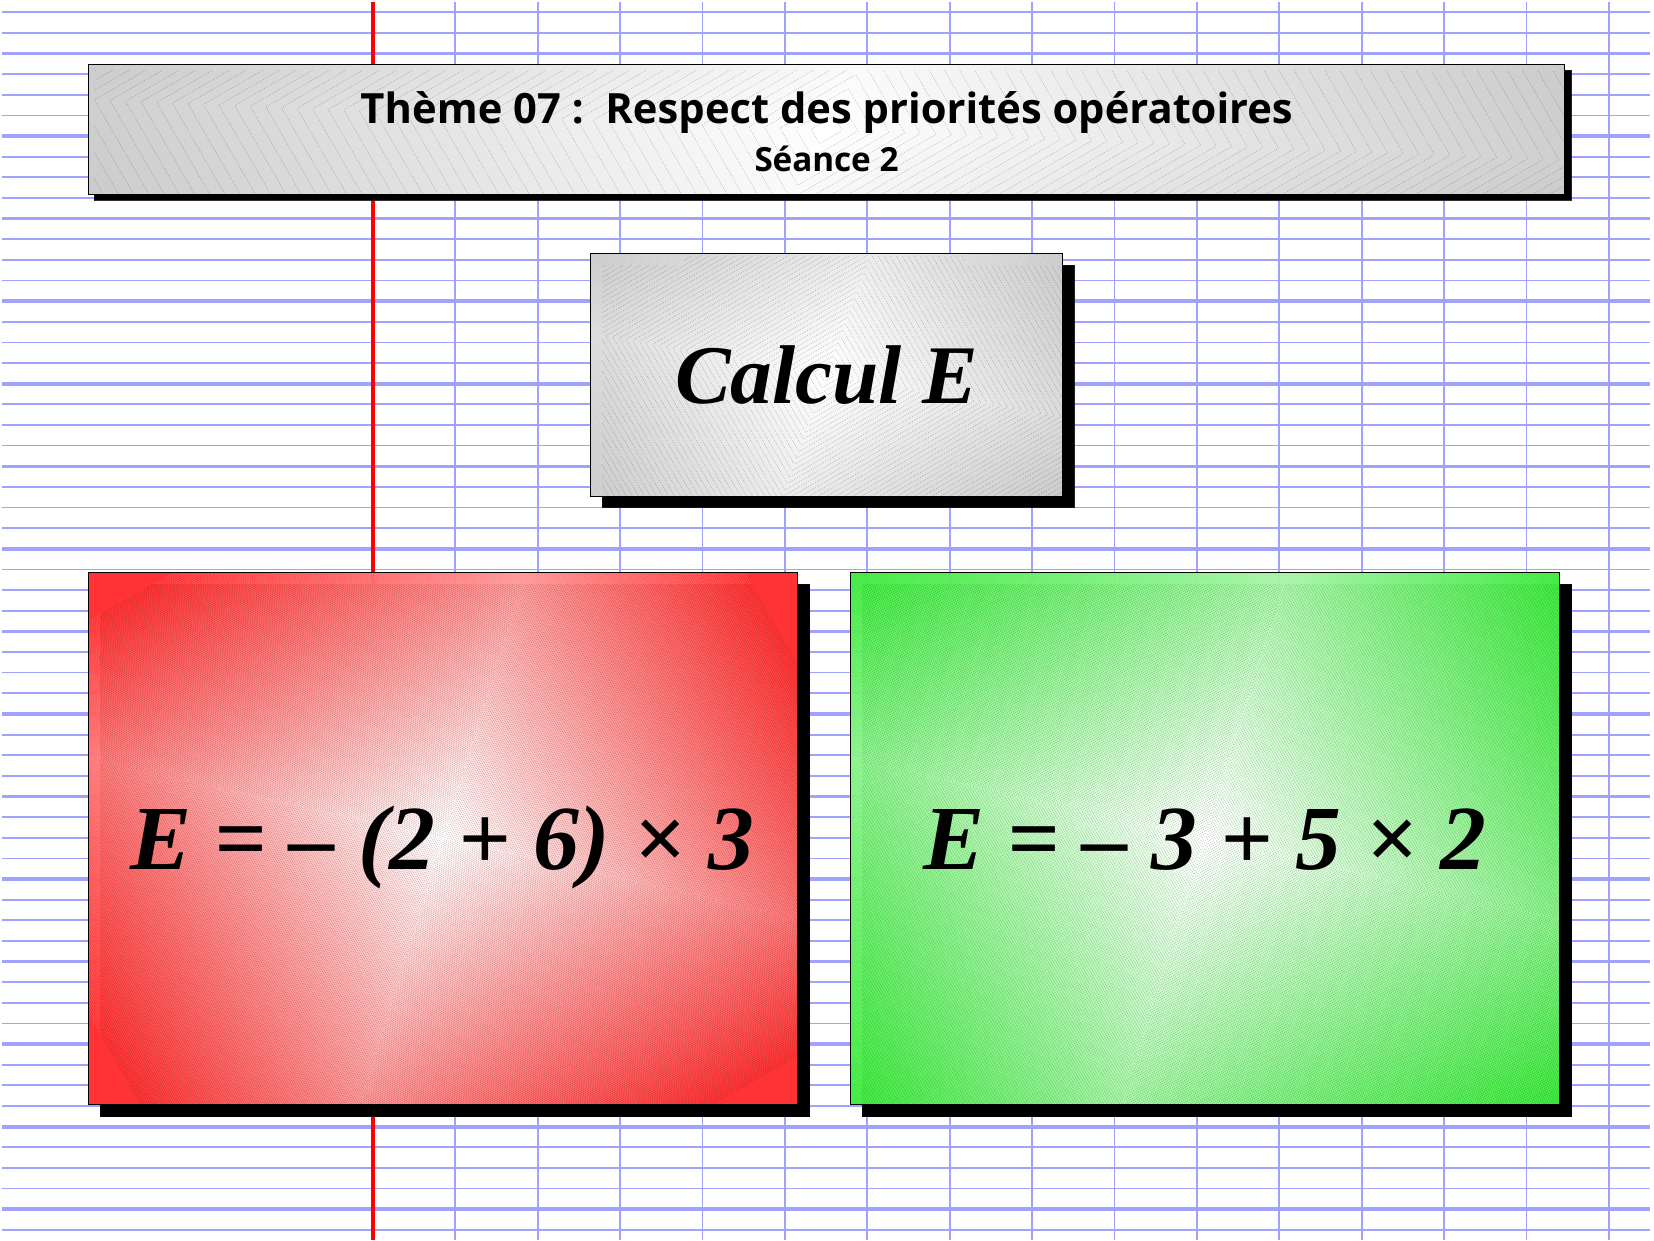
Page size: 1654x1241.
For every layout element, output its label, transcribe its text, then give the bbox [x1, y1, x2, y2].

picture [0, 0, 1654, 1241]
text_box E = – 3 + 5 × 2 [850, 572, 1560, 1105]
text_box Calcul E [590, 253, 1063, 497]
text_box Thème 07 : Respect des priorités opératoires Séance 2 [88, 64, 1565, 195]
text_box E = – (2 + 6) × 3 [88, 572, 798, 1105]
